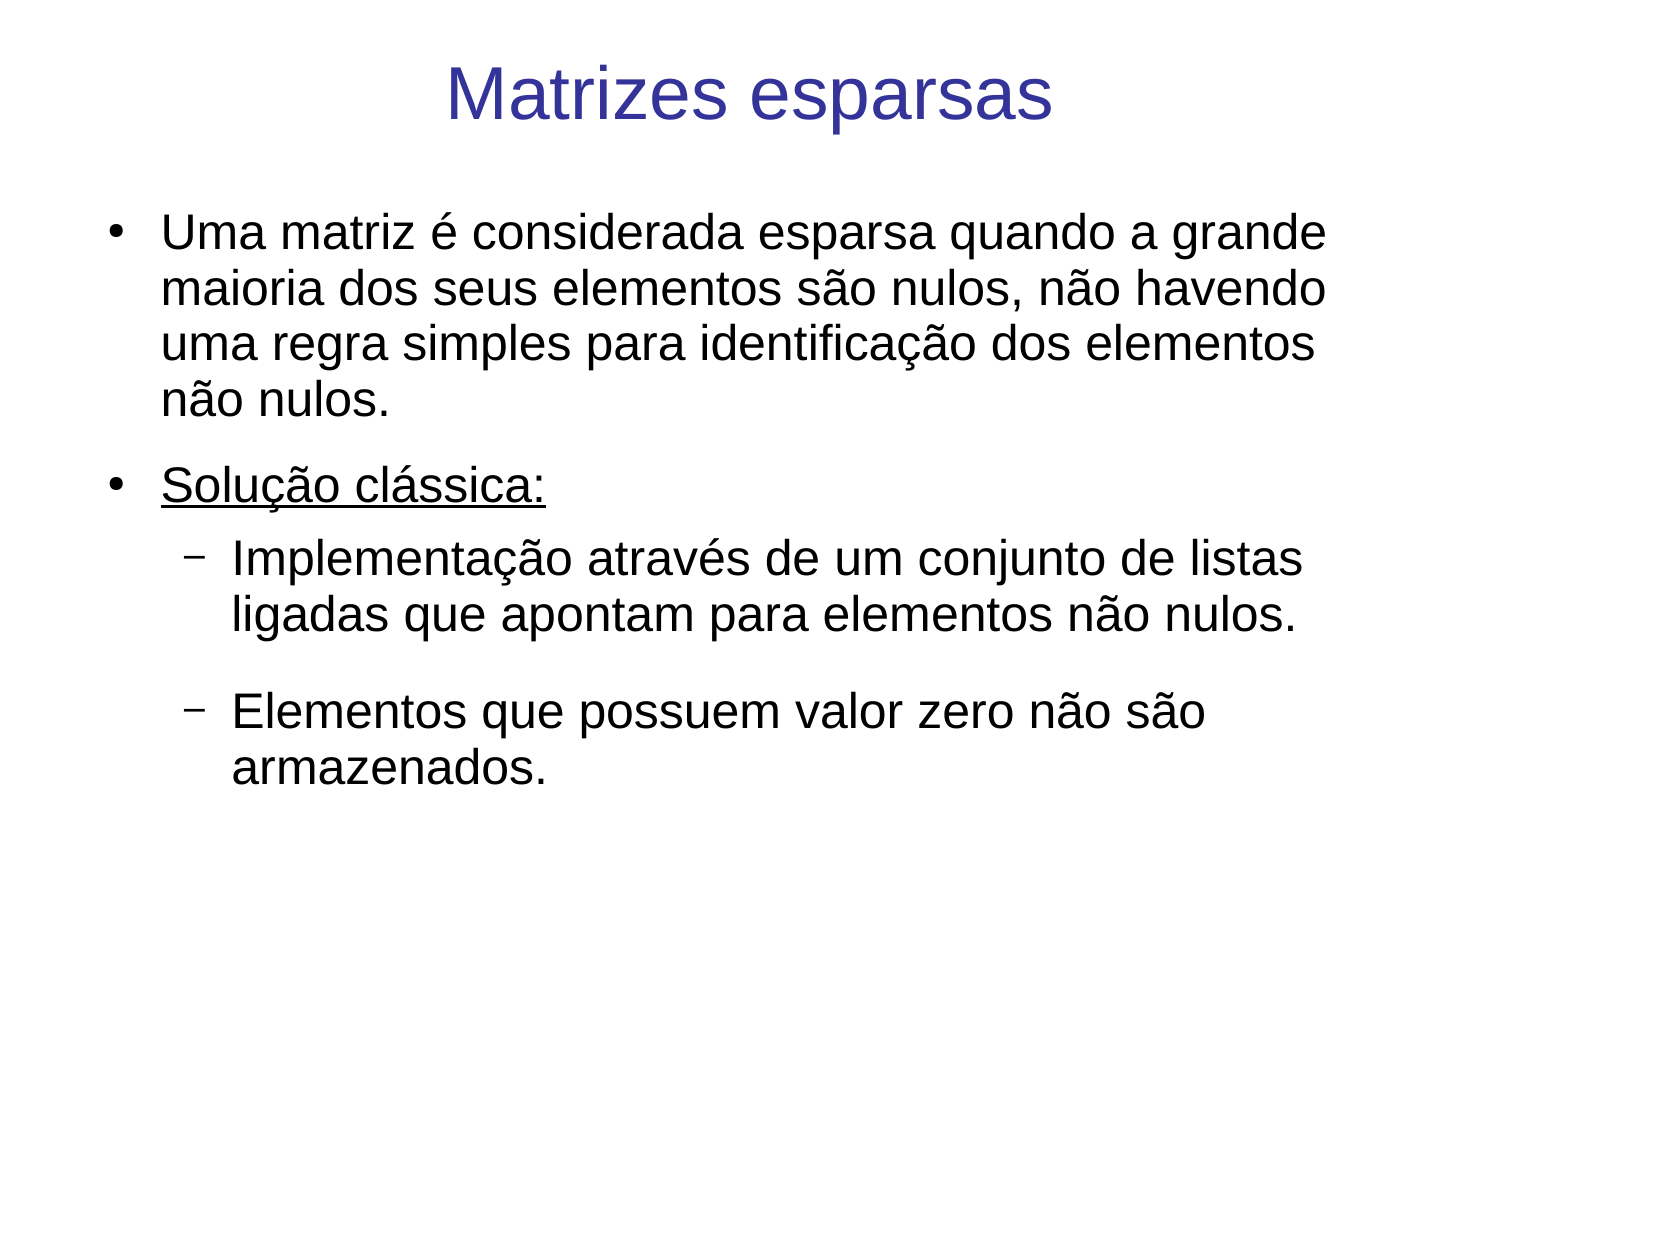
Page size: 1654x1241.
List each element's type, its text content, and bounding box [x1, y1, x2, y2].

list Uma matriz é considerada esparsa quando a grande maioria dos seus elementos são nulos, não havendo uma regra simples para identificação dos elementos não nulos. Solução clássica: Implementação através de um conjunto de listas ligadas que apontam para elementos não nulos. Elementos que possuem valor zero não são armazenados. [75, 196, 1426, 808]
title Matrizes esparsas [75, 0, 1426, 188]
